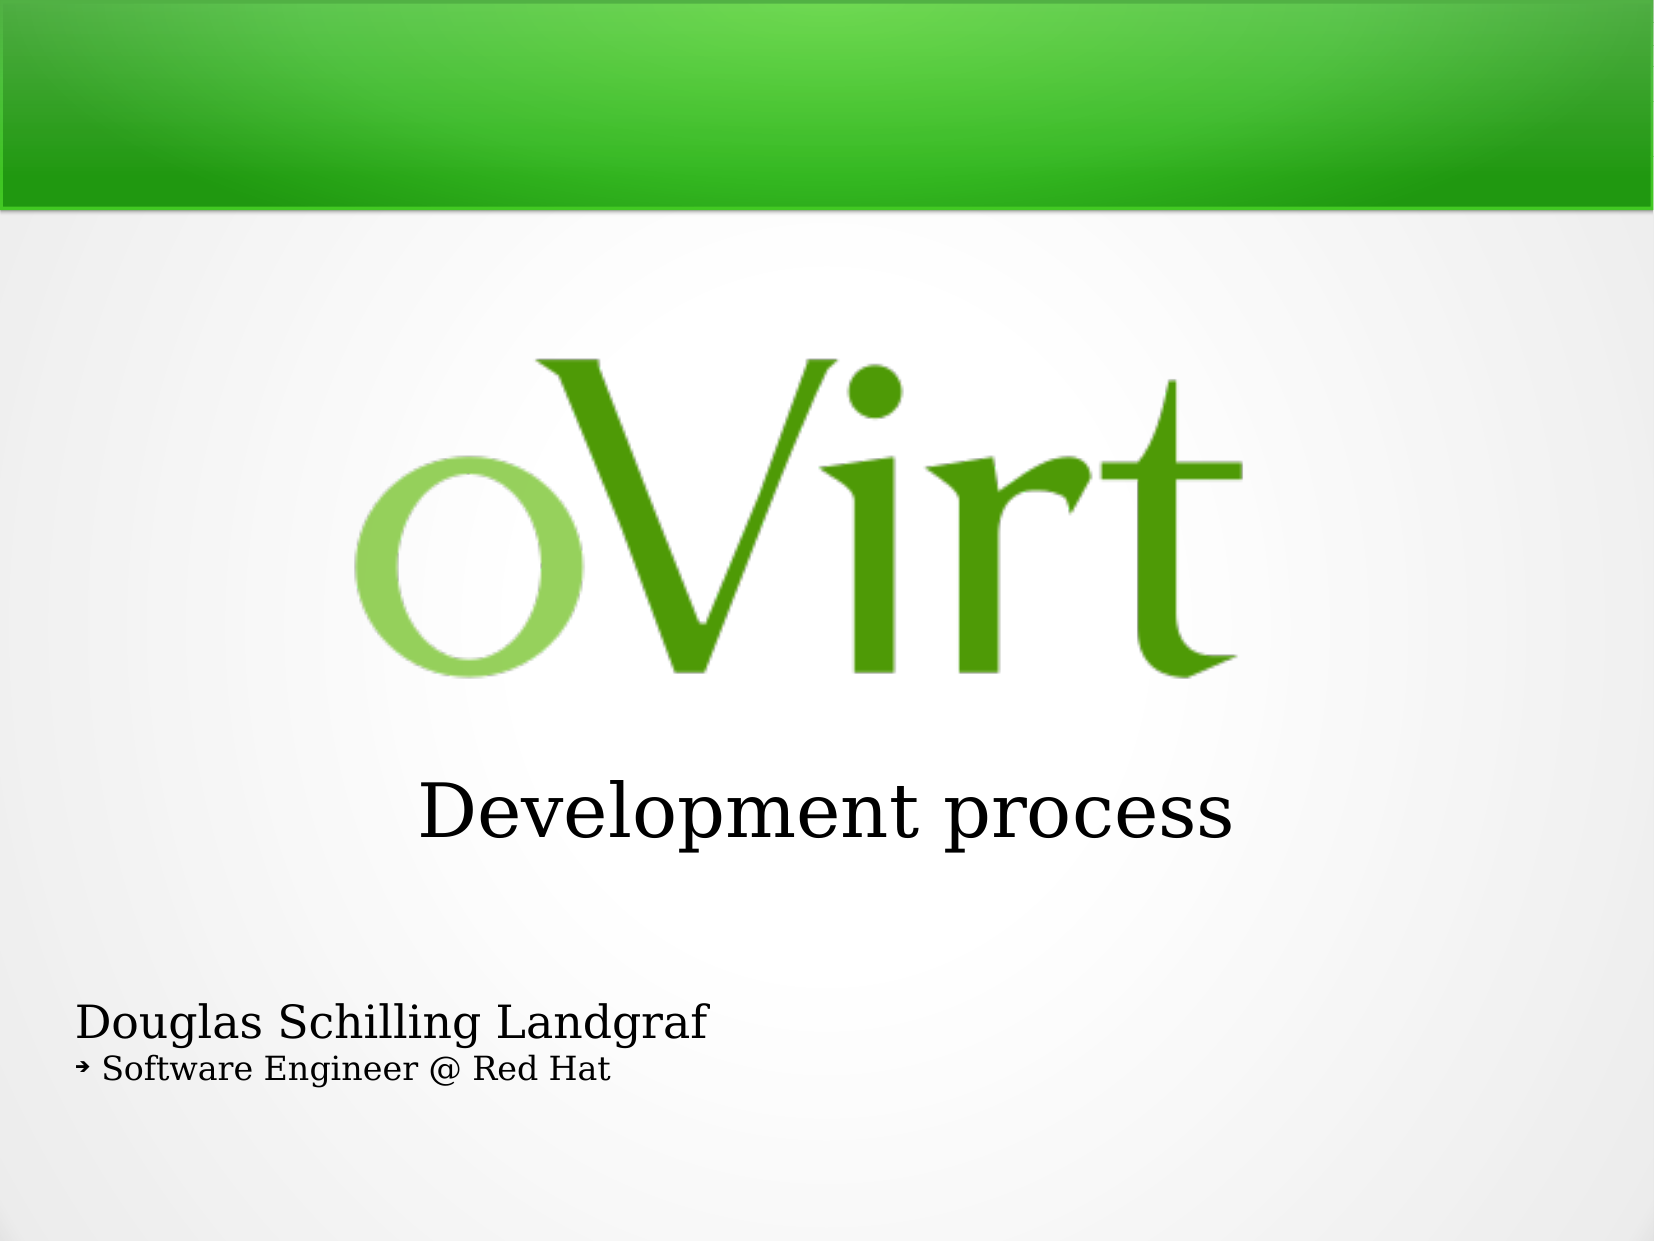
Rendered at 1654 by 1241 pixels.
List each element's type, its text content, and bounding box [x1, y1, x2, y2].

subtitle Development process [82, 721, 1571, 901]
picture [297, 281, 1317, 721]
text_box Douglas Schilling Landgraf Software Engineer @ Red Hat [60, 989, 1561, 1096]
